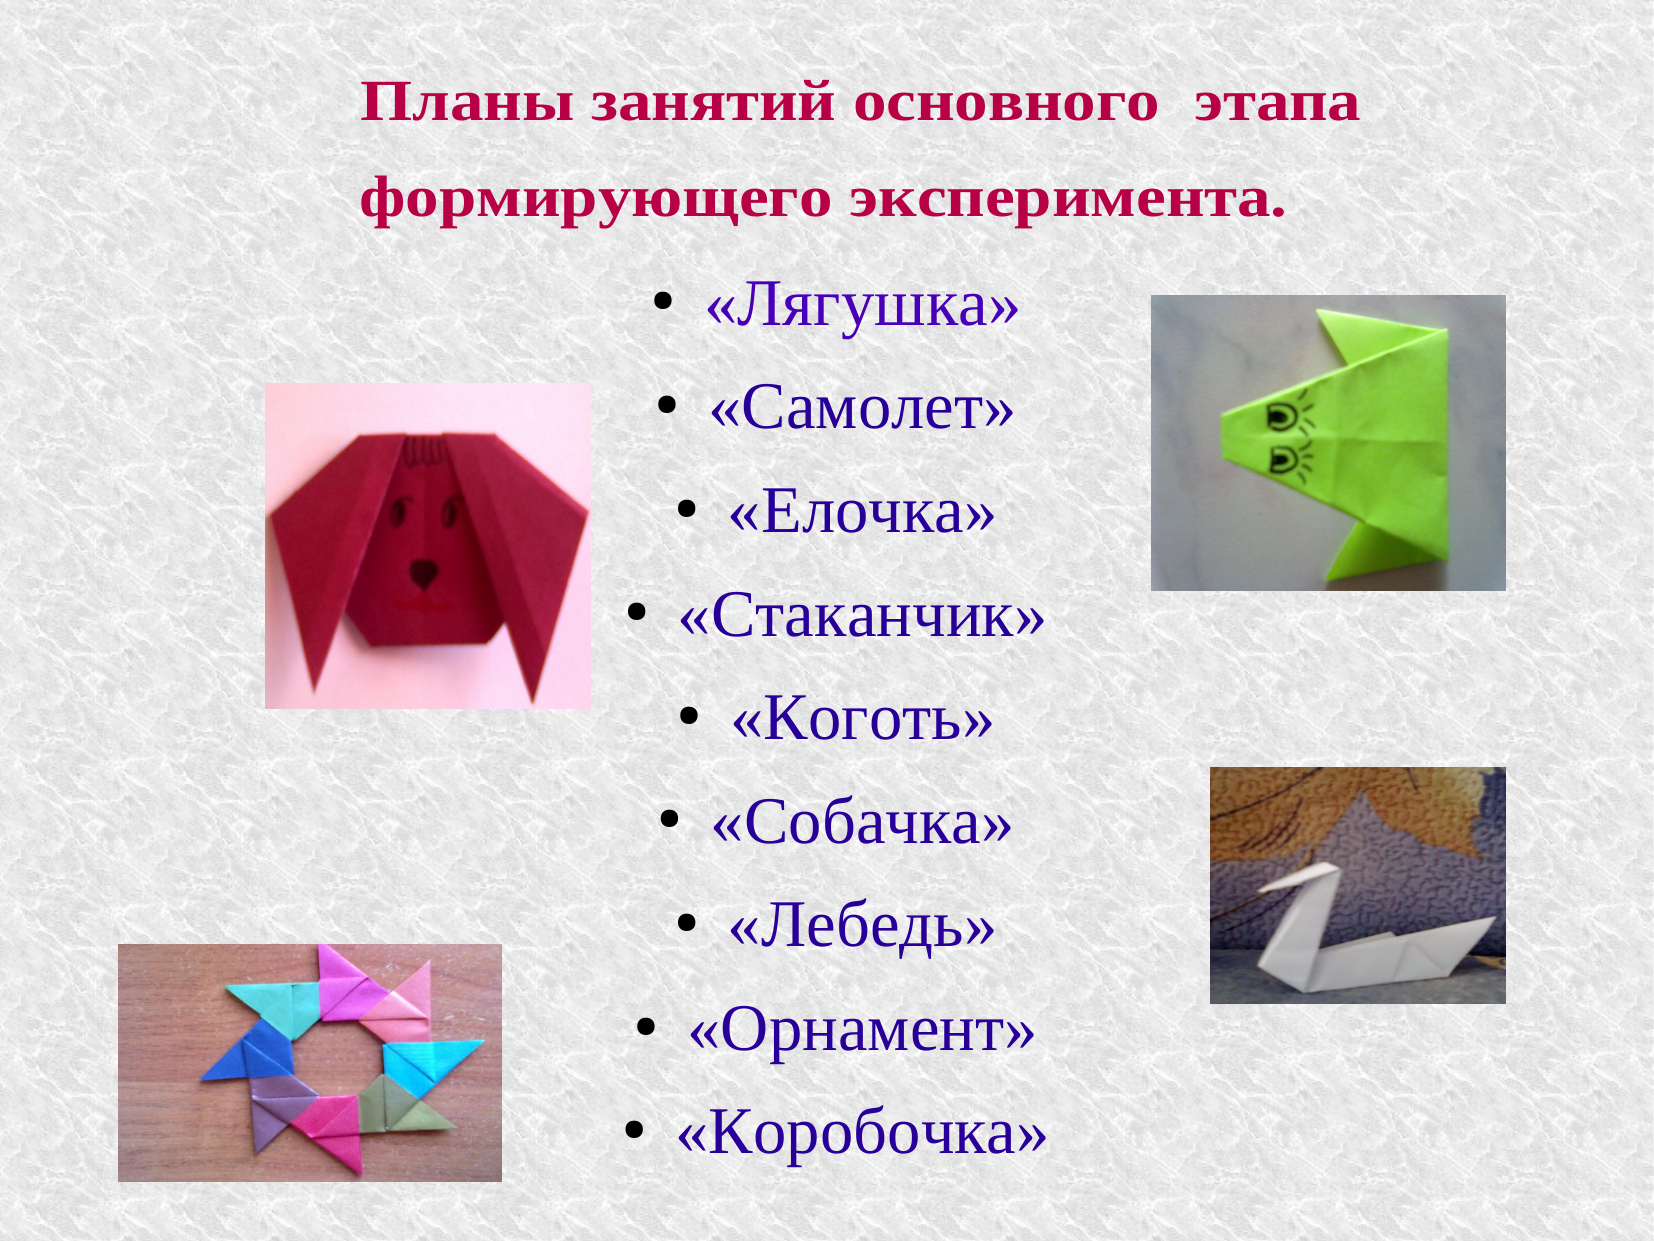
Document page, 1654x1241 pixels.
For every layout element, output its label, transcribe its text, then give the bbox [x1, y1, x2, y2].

picture [0, 0, 1654, 1241]
title Планы занятий основного этапа формирующего эксперимента. [118, 29, 1531, 237]
list «Лягушка» «Самолет» «Елочка» «Стаканчик» «Коготь» «Собачка» «Лебедь» «Орнамент» «Коробочка» [121, 265, 1534, 1182]
